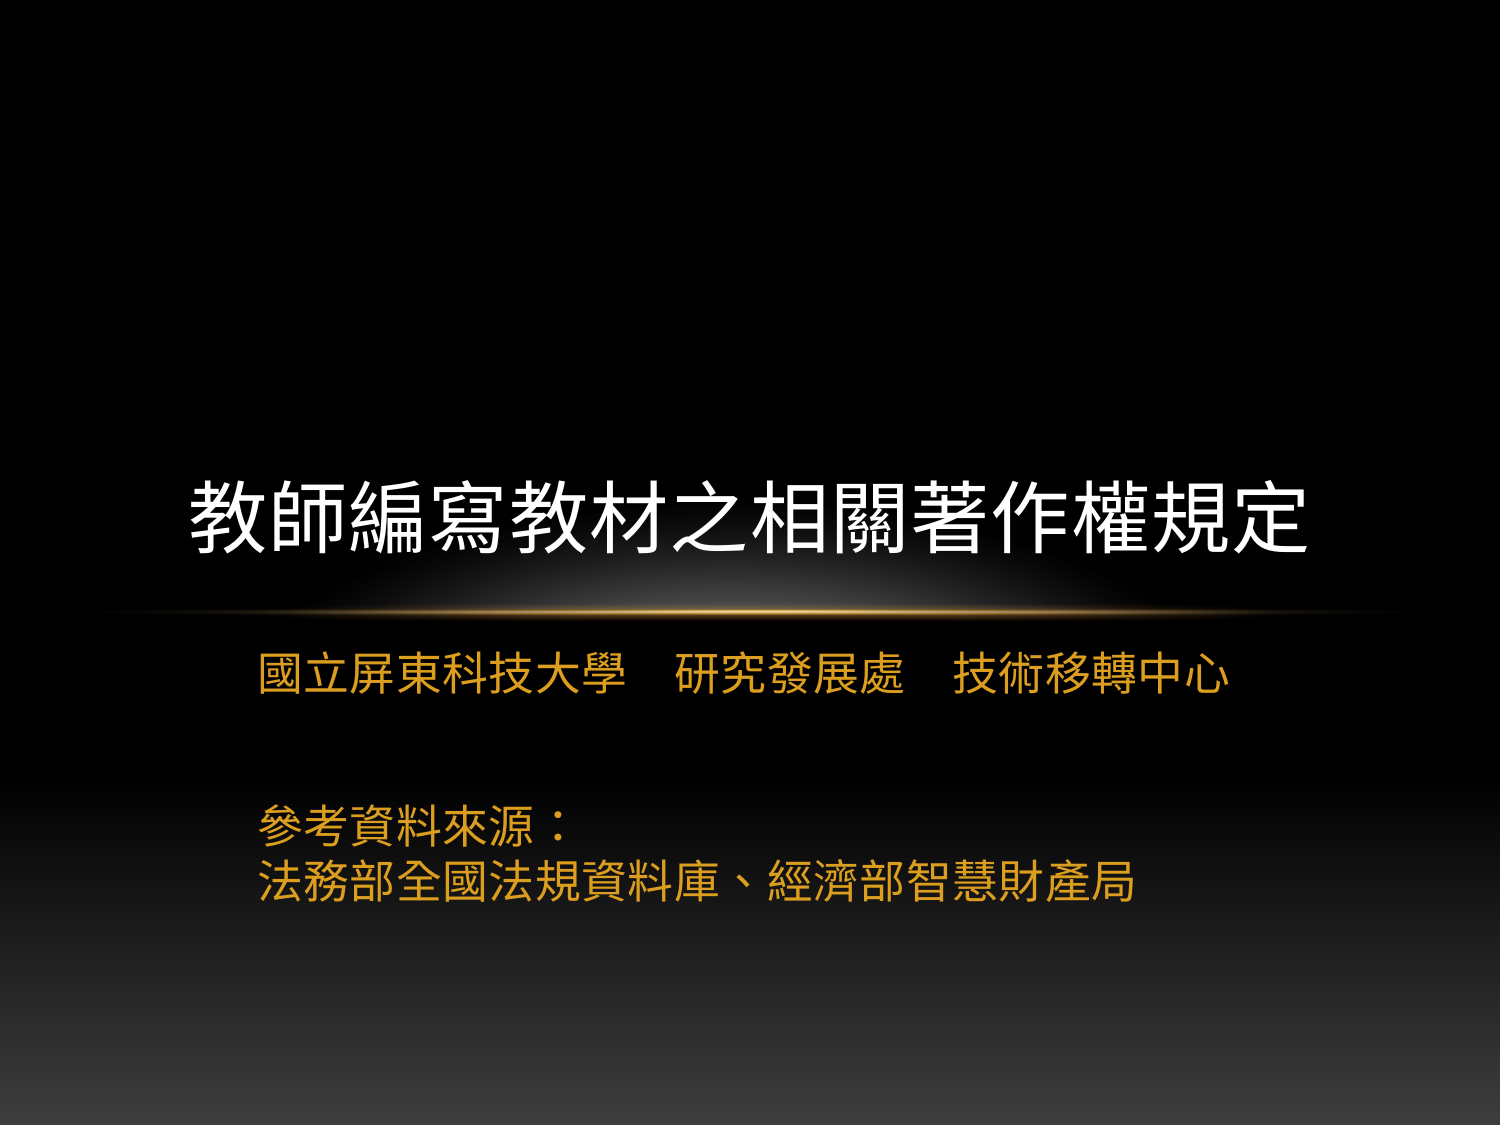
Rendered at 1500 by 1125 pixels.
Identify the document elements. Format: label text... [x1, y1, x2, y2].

subtitle 國立屏東科技大學 研究發展處 技術移轉中心 參考資料來源： 法務部全國法規資料庫、經濟部智慧財產局 [242, 637, 1270, 925]
picture [0, 0, 1500, 750]
title 教師編寫教材之相關著作權規定 [112, 329, 1388, 571]
